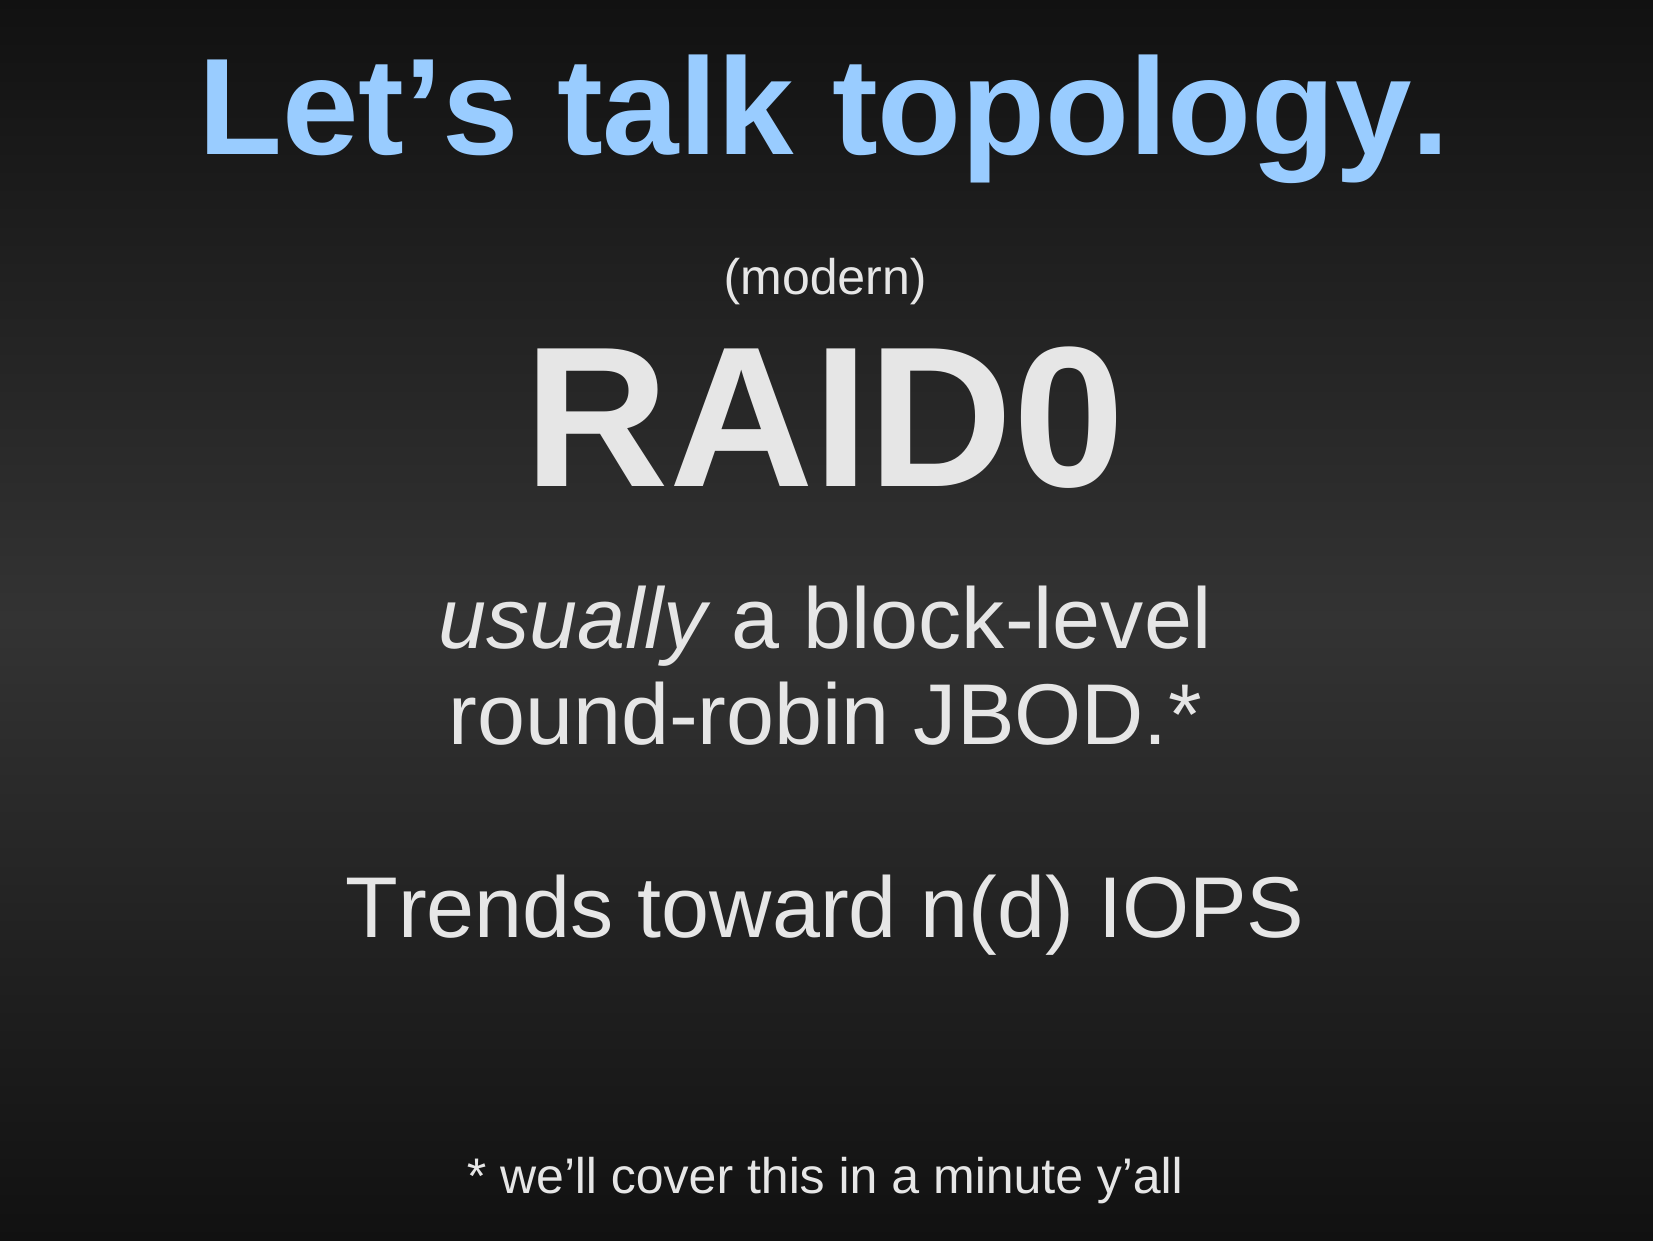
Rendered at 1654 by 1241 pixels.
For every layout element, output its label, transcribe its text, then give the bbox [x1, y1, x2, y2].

title Let’s talk topology. [0, 2, 1651, 211]
title (modern) RAID0 usually a block-level round-robin JBOD.* Trends toward n(d) IOPS * we’ll cover this in a minute y’all [0, 212, 1651, 1241]
